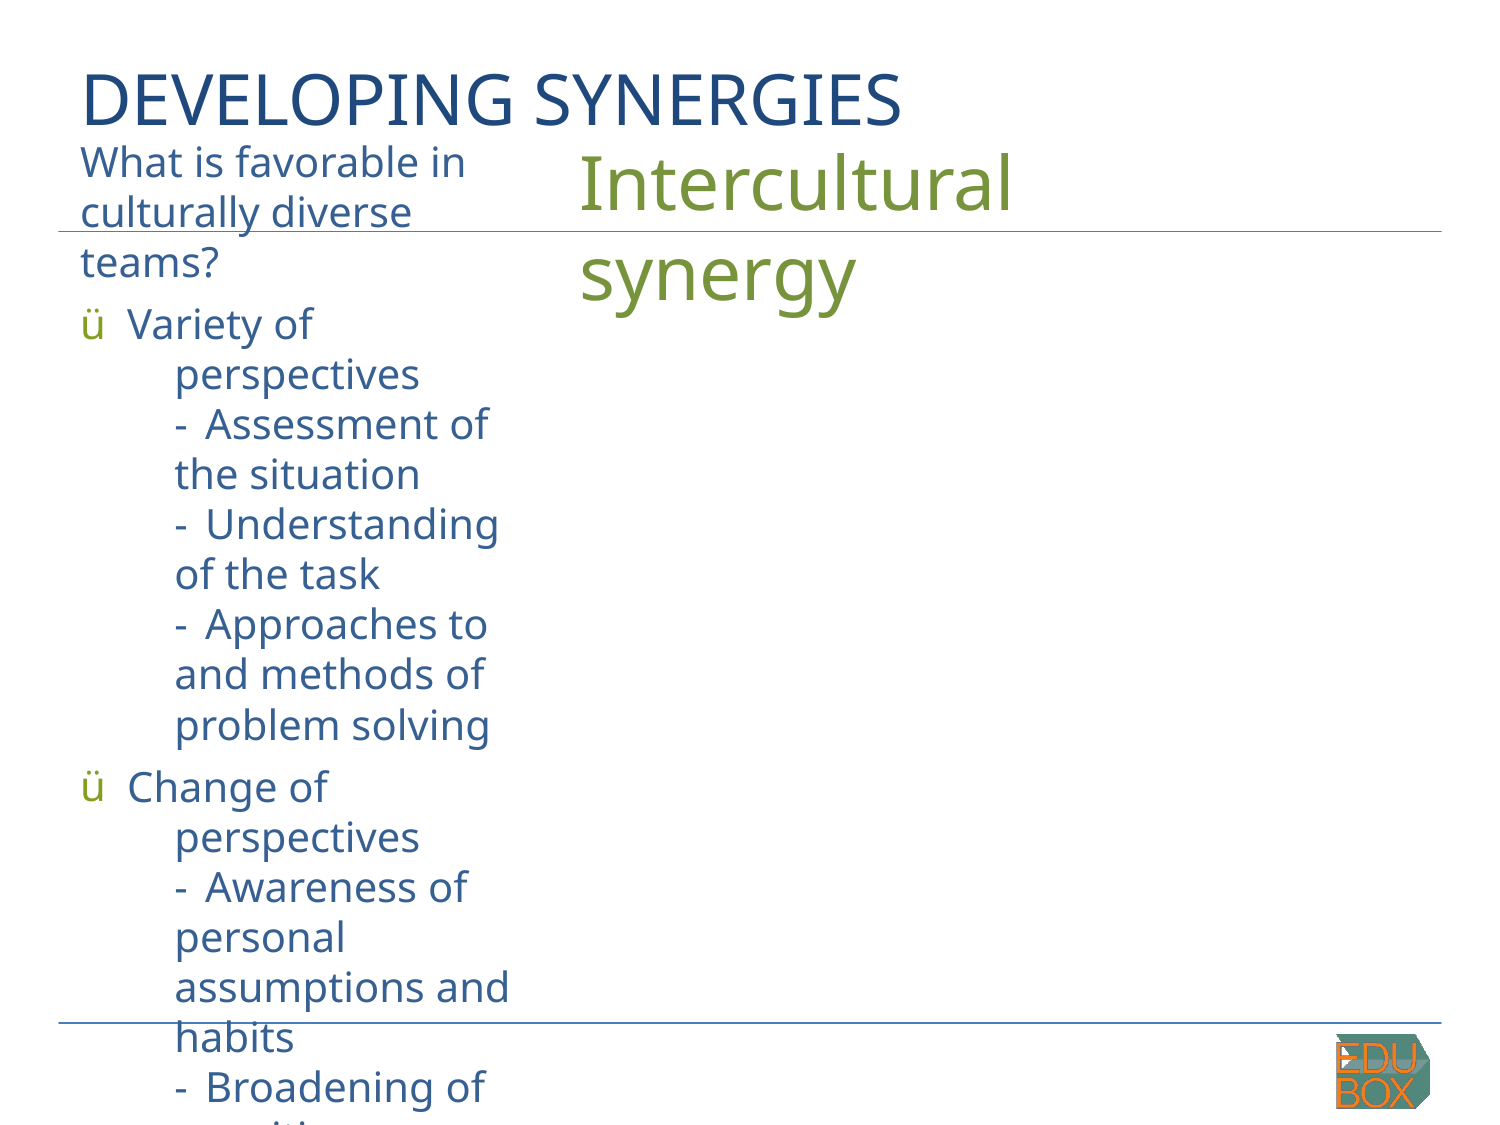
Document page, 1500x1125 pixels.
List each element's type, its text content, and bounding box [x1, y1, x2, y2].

list Intercultural synergy [64, 153, 1400, 247]
list What is favorable in culturally diverse teams? Variety of perspectives - Assessment of the situation - Understanding of the task - Approaches to and methods of problem solving Change of perspectives - Awareness of personal assumptions and habits - Broadening of cognitive patterns (e.g. verbal meanings) - Awareness of relativity of values [75, 255, 1426, 1005]
picture [1328, 1028, 1437, 1114]
title DEVELOPING SYNERGIES [64, 42, 1500, 153]
